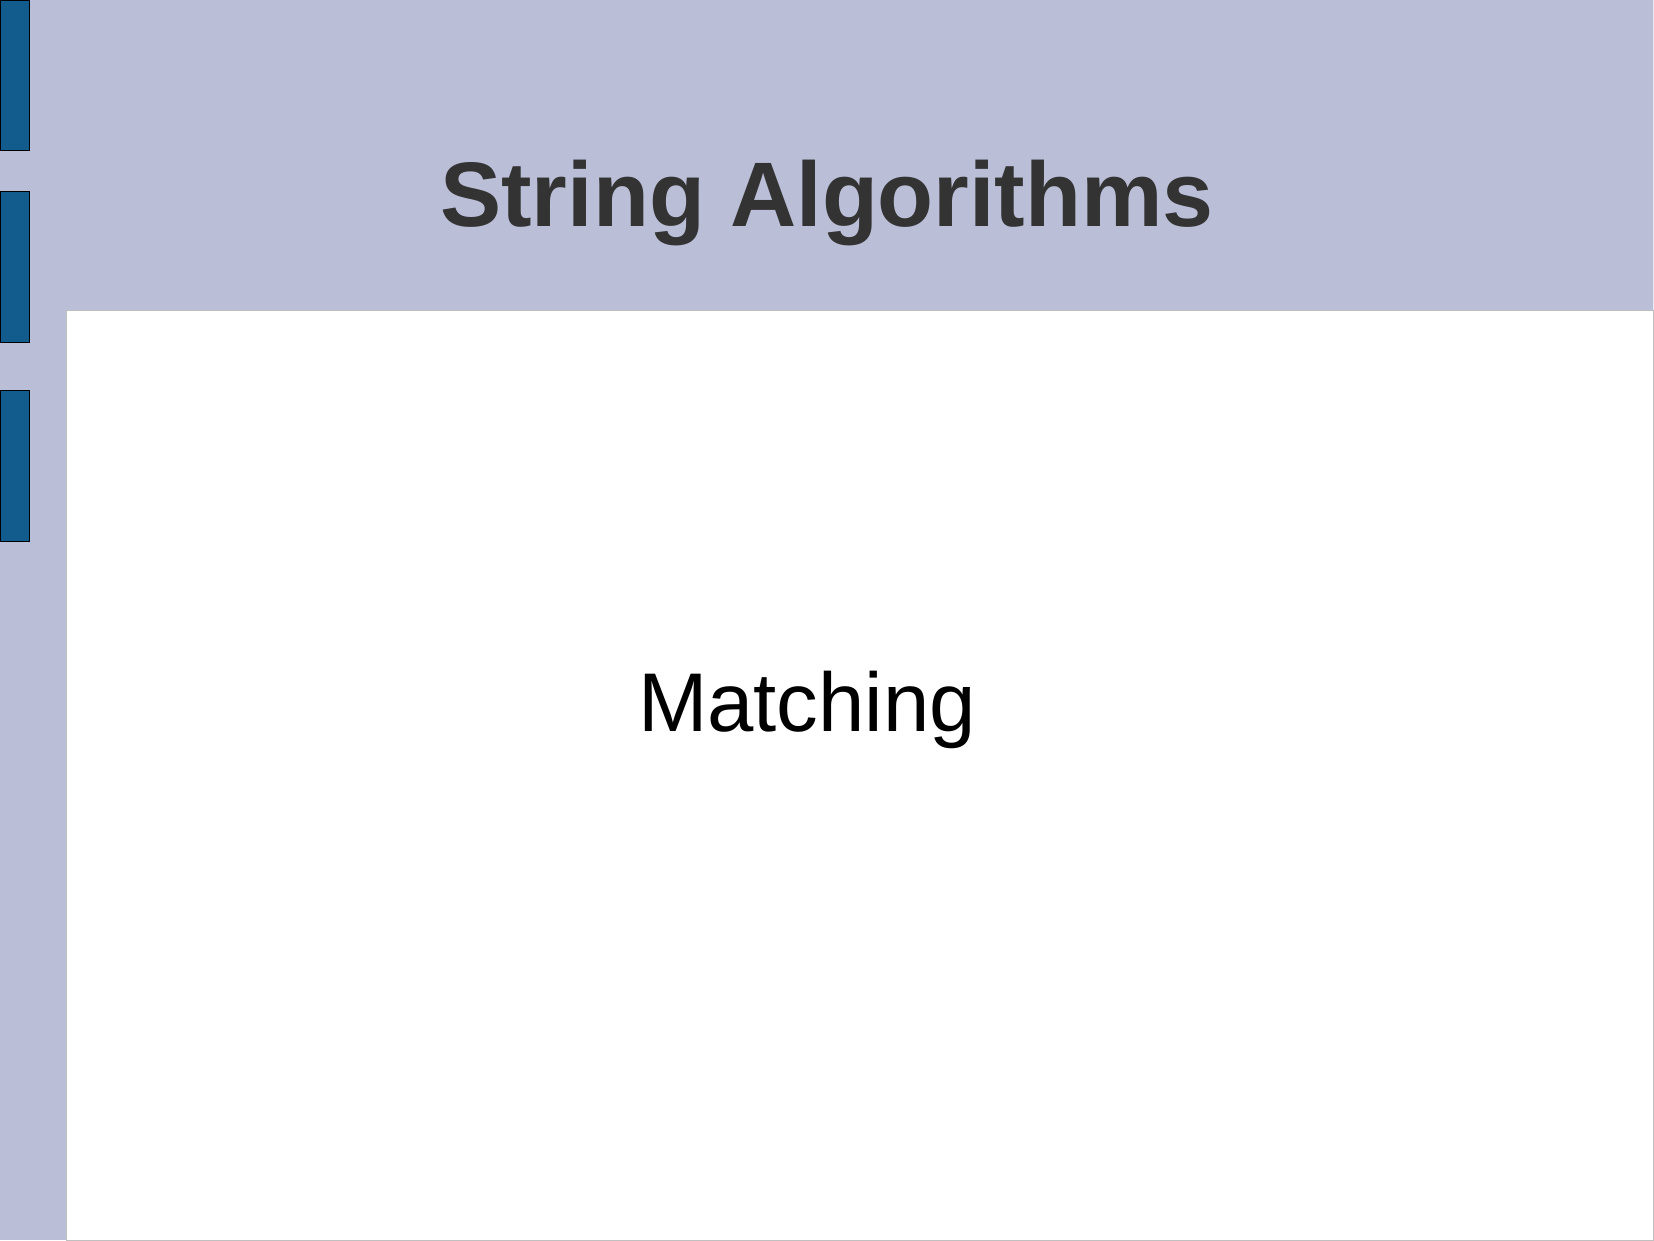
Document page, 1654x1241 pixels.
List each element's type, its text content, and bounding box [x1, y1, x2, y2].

text_box Matching [638, 656, 977, 750]
title String Algorithms [121, 91, 1534, 299]
